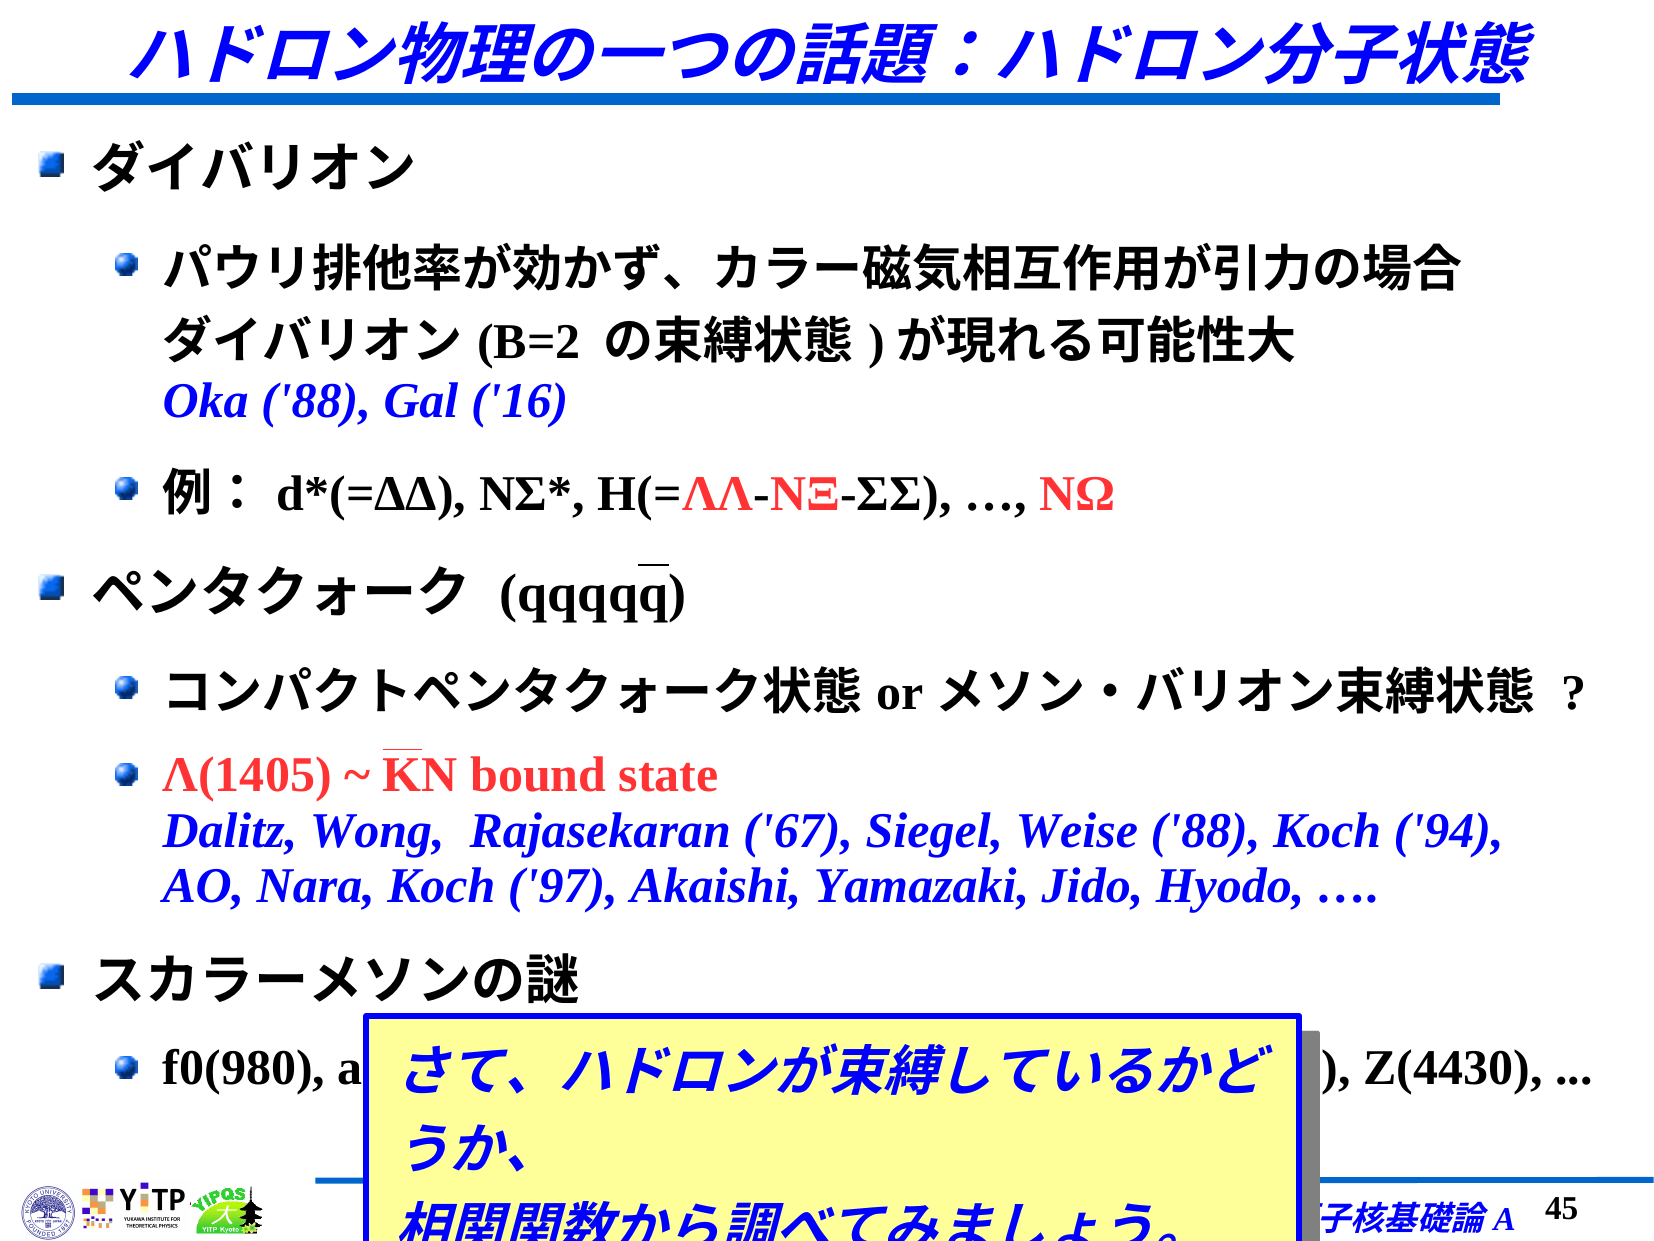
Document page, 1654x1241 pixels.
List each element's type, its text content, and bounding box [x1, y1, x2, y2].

picture [77, 1179, 263, 1234]
list ダイバリオン パウリ排他率が効かず、カラー磁気相互作用が引力の場合 ダイバリオン(B=2 の束縛状態)が現れる可能性大 Oka ('88), Gal ('16) 例：d*(=ΔΔ), NΣ*, H(=ΛΛ-NΞ-ΣΣ), …, NΩ ペンタクォーク (qqqqq) コンパクトペンタクォーク状態orメソン・バリオン束縛状態 ? Λ(1405) ~ KN bound state Dalitz, Wong, Rajasekaran ('67), Siegel, Weise ('88), Koch ('94), AO, Nara, Koch ('97), Akaishi, Yamazaki, Jido, Hyodo, …. スカラーメソンの謎 f0(980), a0(980), K(1460), Ds(2317), Tcc(3797), X(3872), Z(4430), ... [20, 124, 1621, 1137]
picture [20, 1185, 76, 1241]
title ハドロン物理の一つの話題：ハドロン分子状態 [0, 0, 1654, 99]
text_box さて、ハドロンが束縛しているかどうか、 相関関数から調べてみましょう。 [366, 1015, 1300, 1203]
